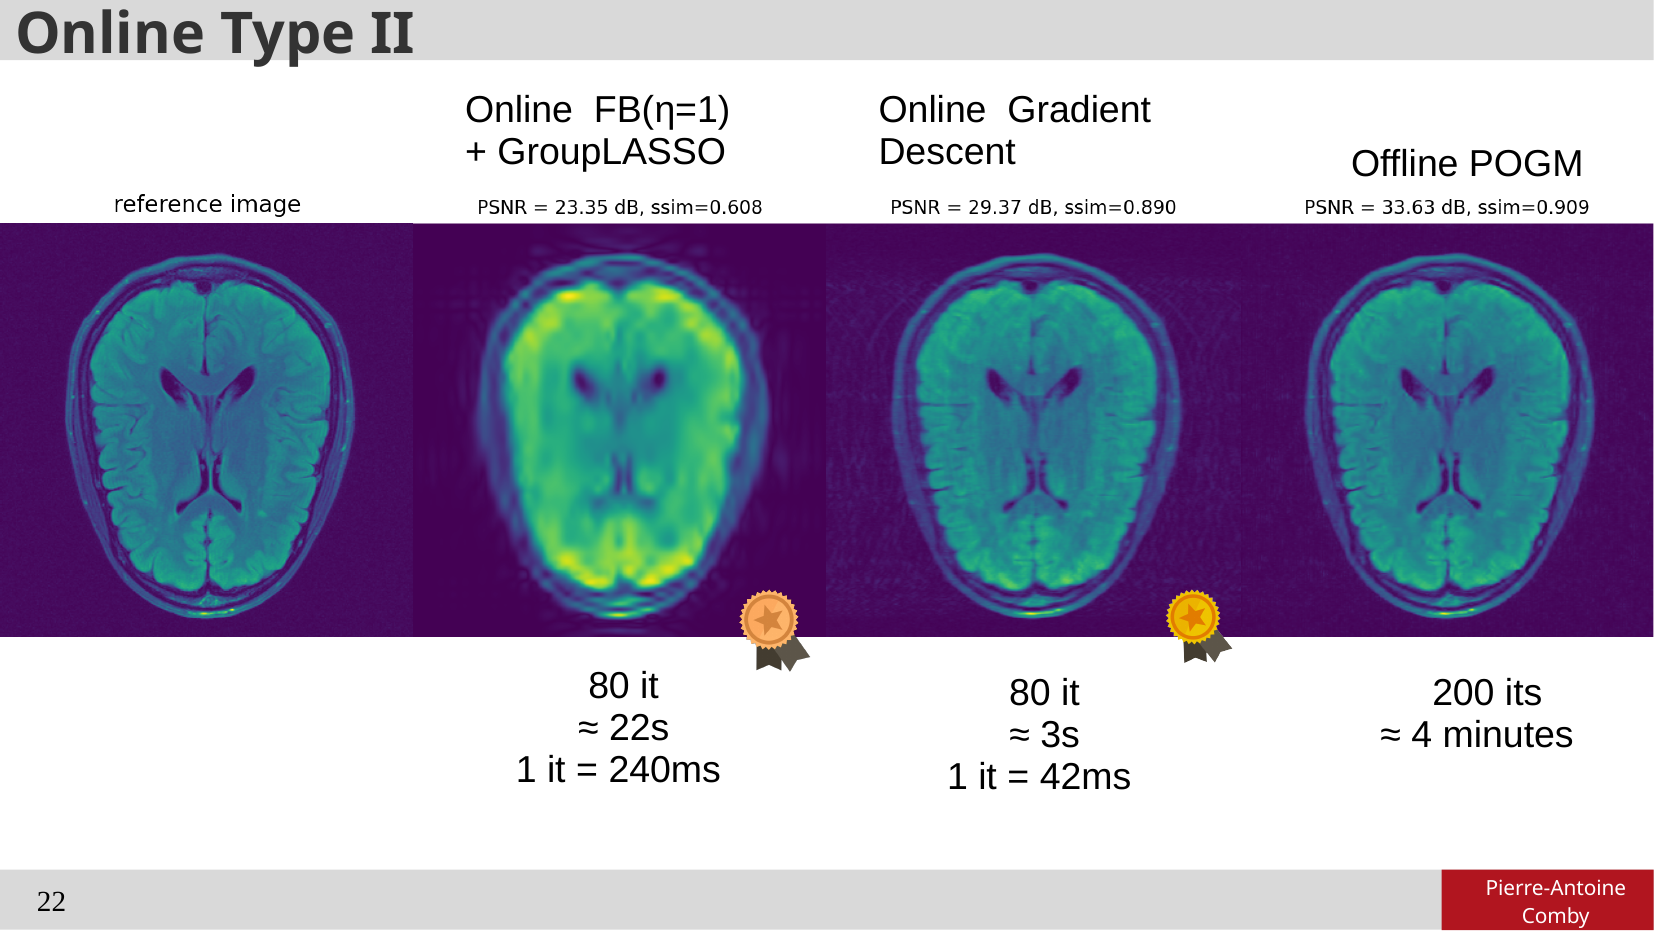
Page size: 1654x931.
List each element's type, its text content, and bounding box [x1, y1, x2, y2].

text_box 80 it ≈ 3s 1 it = 42ms [871, 664, 1219, 806]
text_box Online FB(η=1) + GroupLASSO [450, 81, 768, 181]
text_box Offline POGM [1336, 135, 1602, 192]
text_box Online Gradient Descent [863, 81, 1211, 185]
text_box 80 it ≈ 22s 1 it = 240ms [450, 656, 798, 798]
title Online Type II [15, 0, 1504, 66]
text_box 200 its ≈ 4 minutes [1365, 664, 1610, 764]
picture [0, 194, 1654, 688]
